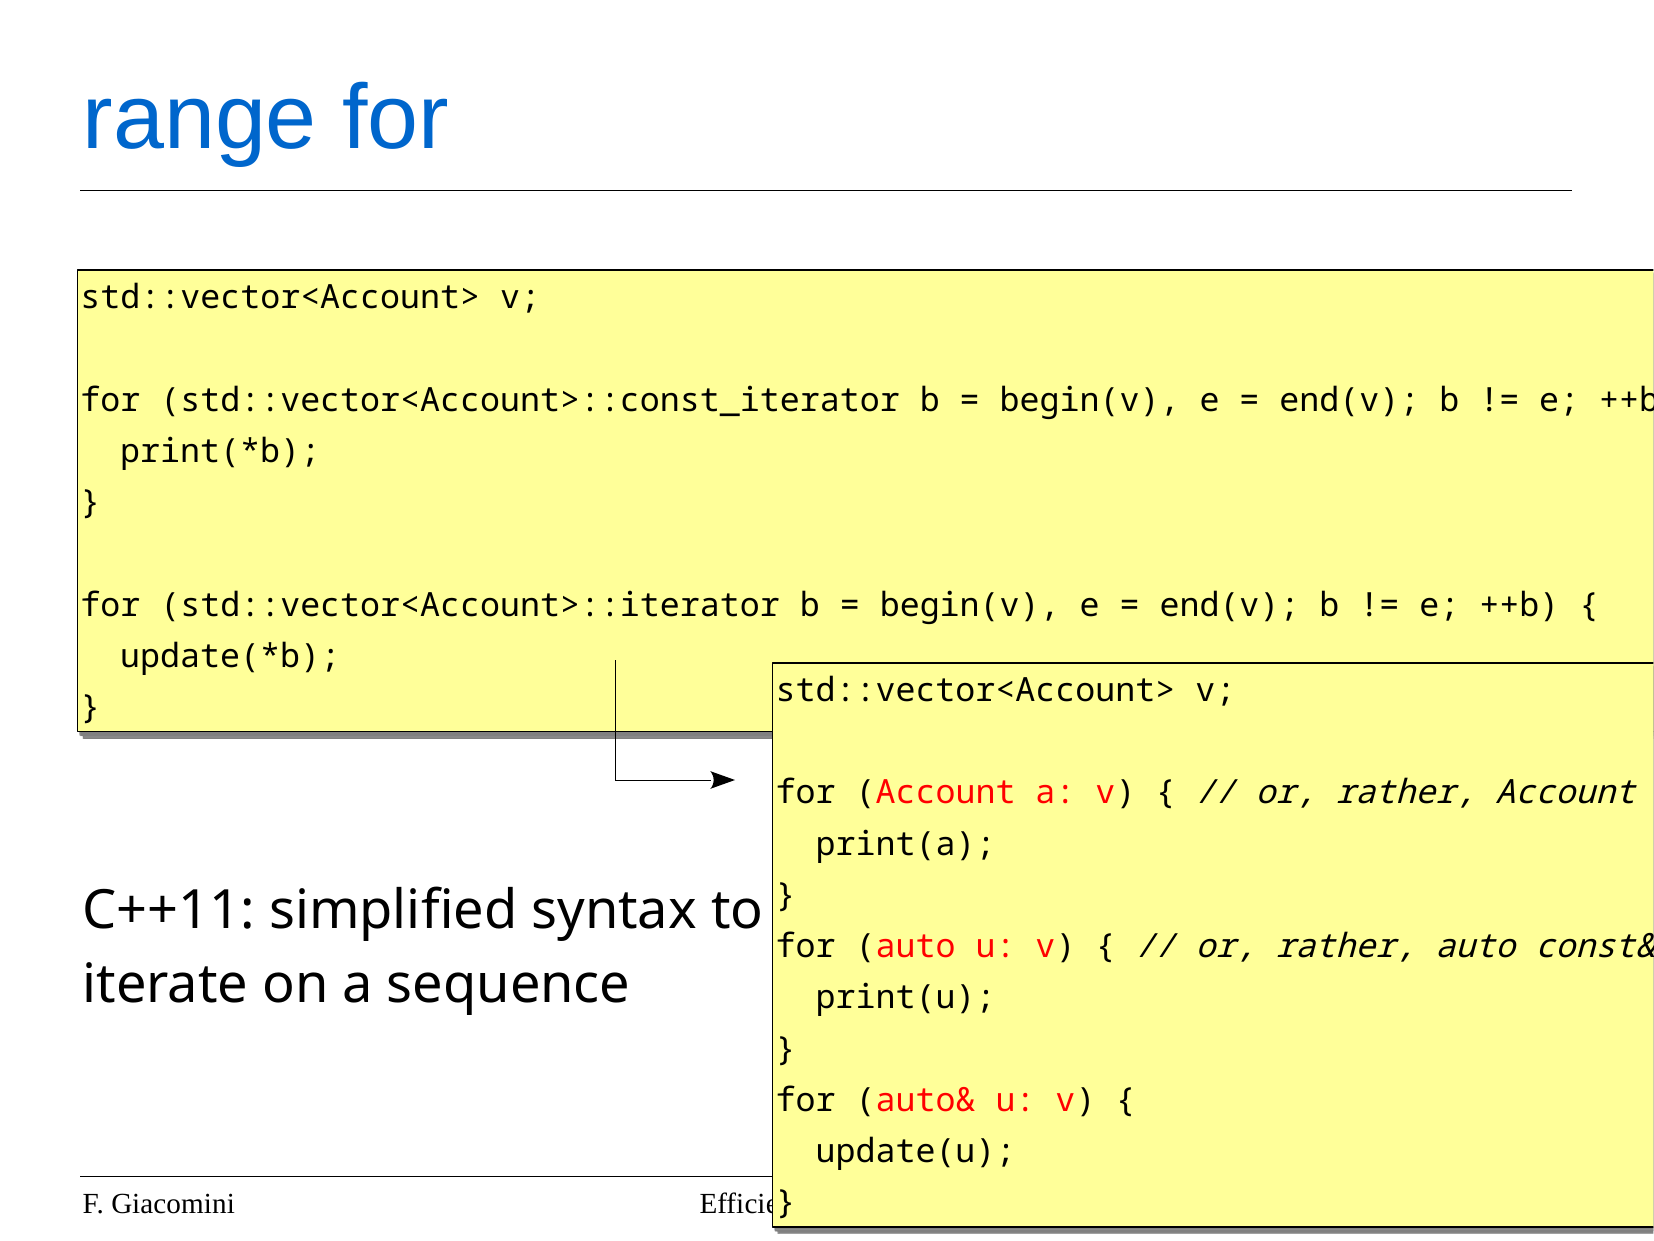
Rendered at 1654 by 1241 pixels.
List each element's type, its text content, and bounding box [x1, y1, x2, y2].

text_box std::vector<Account> v; for (Account a: v) { // or, rather, Account const& print(a); } for (auto u: v) { // or, rather, auto const& print(u); } for (auto& u: v) { update(u); } [772, 662, 1654, 1227]
list C++11: simplified syntax to iterate on a sequence [82, 675, 809, 1109]
title range for [82, 49, 1571, 184]
text_box std::vector<Account> v; for (std::vector<Account>::const_iterator b = begin(v), e = end(v); b != e; ++b) { print(*b); } for (std::vector<Account>::iterator b = begin(v), e = end(v); b != e; ++b) { update(*b); } [77, 269, 1654, 732]
